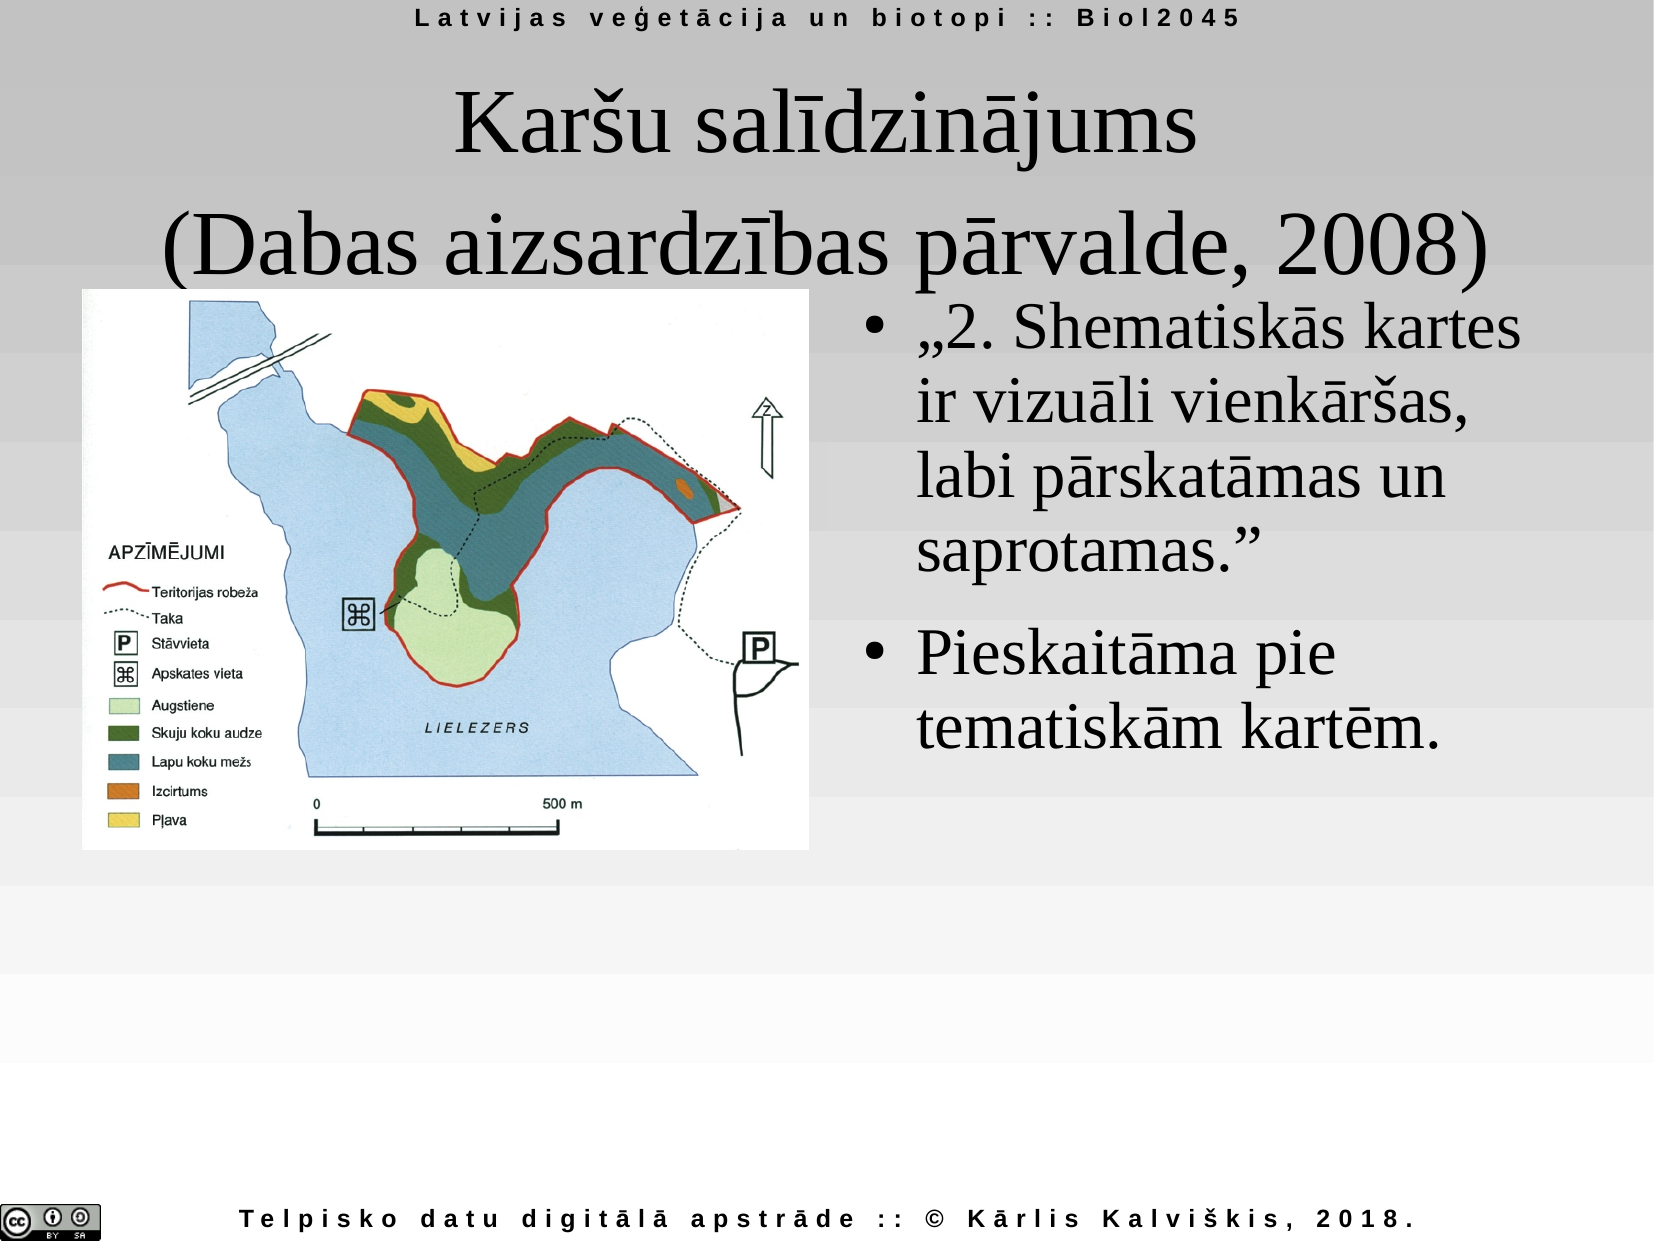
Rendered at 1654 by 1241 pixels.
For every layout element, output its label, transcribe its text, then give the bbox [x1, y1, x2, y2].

list „2. Shematiskās kartes ir vizuāli vienkāršas, labi pārskatāmas un saprotamas.” Pieskaitāma pie tematiskām kartēm. [845, 289, 1572, 1113]
title Karšu salīdzinājums (Dabas aizsardzības pārvalde, 2008) [29, 49, 1625, 296]
picture [0, 0, 1654, 1241]
